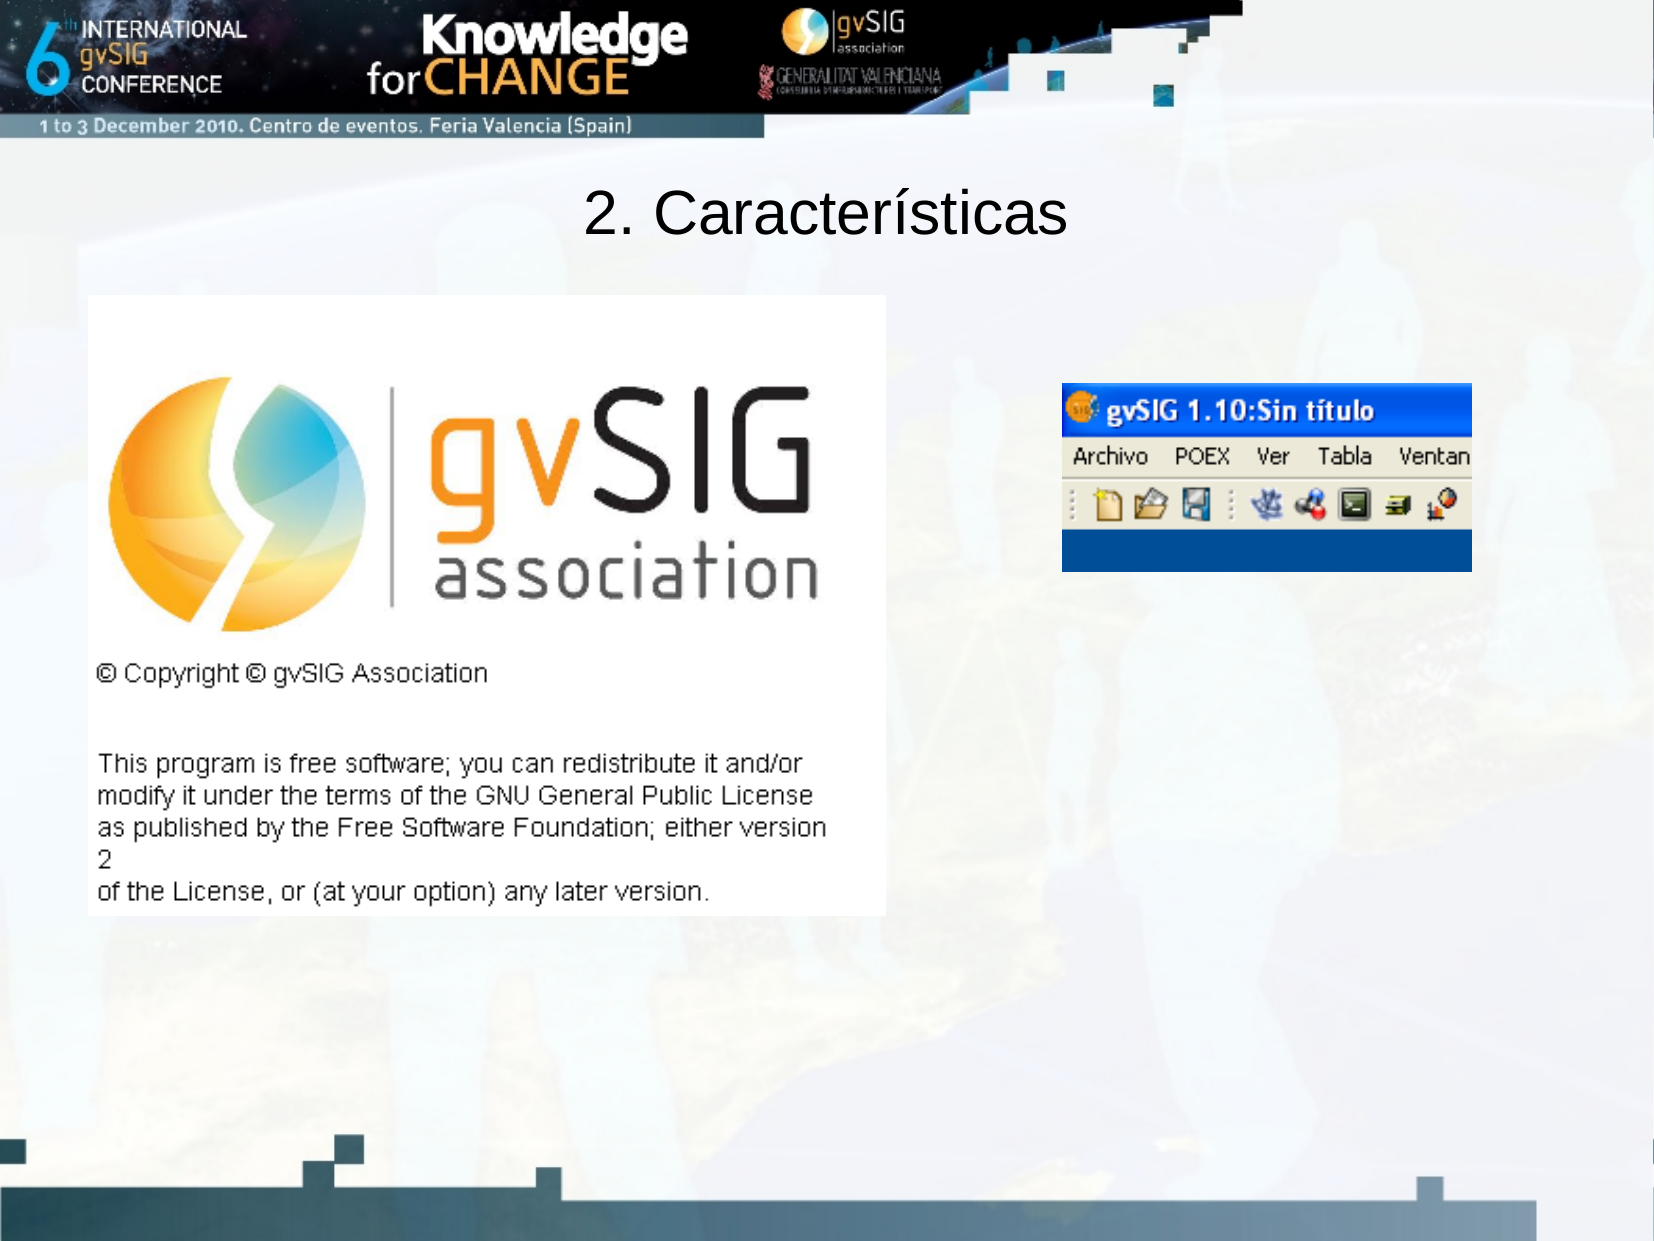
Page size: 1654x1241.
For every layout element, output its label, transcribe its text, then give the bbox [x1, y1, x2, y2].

picture [0, 0, 1654, 1241]
title 2. Características [82, 177, 1571, 250]
